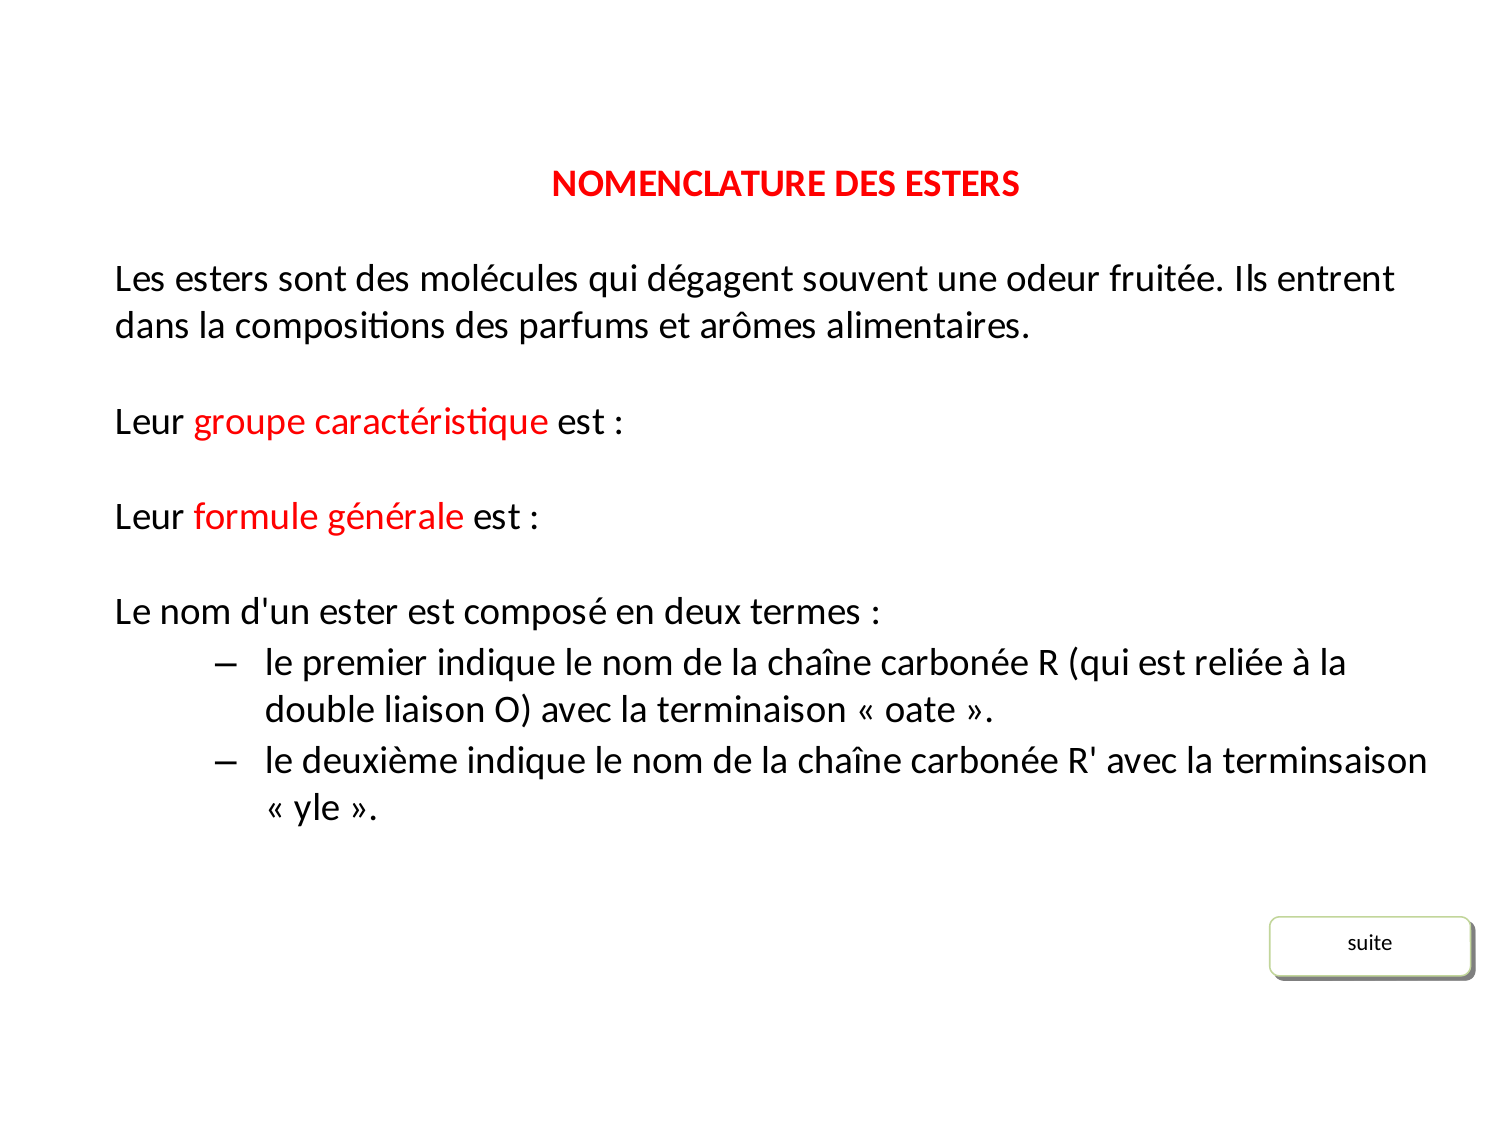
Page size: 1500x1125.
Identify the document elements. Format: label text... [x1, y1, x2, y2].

chart [113, 159, 1455, 895]
text_box suite [1269, 916, 1471, 976]
